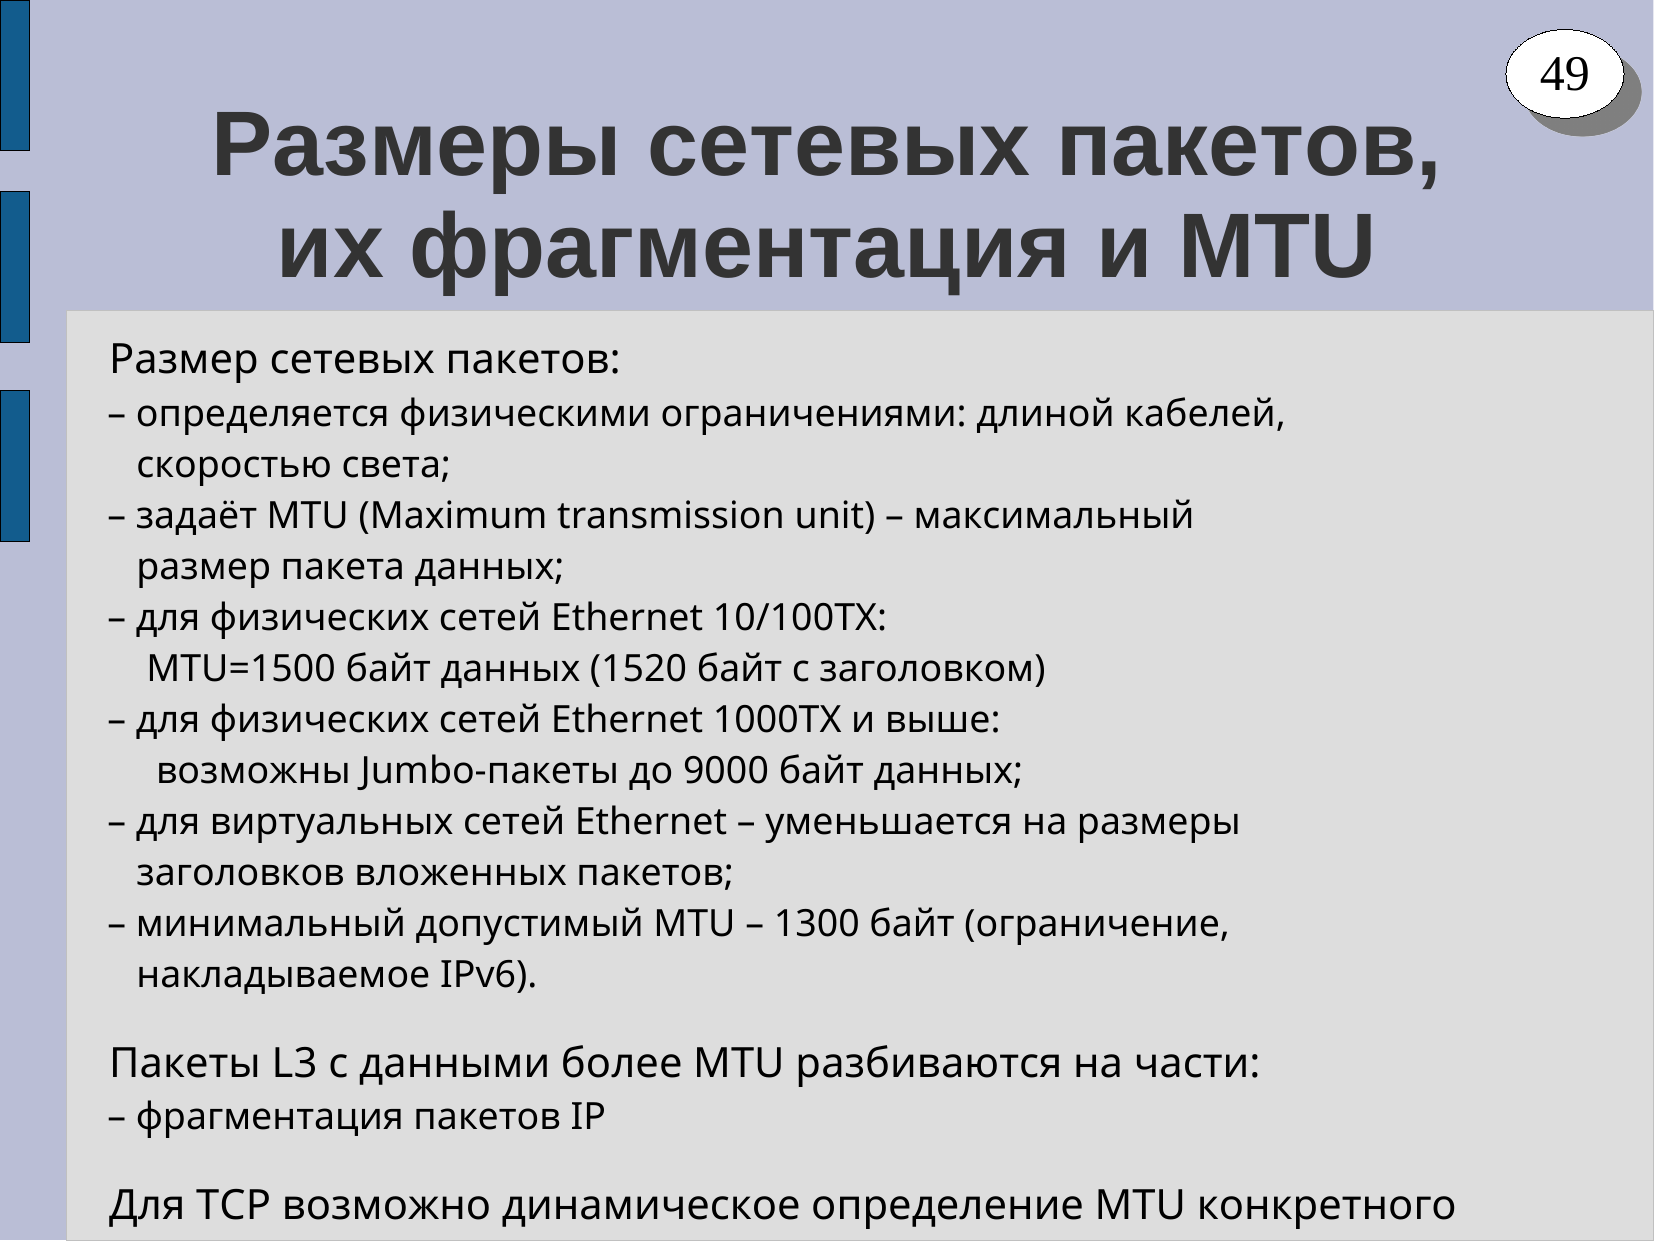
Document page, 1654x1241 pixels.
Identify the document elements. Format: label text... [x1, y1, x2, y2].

text_box 49 [1505, 29, 1625, 119]
text_box Размер сетевых пакетов: – определяется физическими ограничениями: длиной кабелей, скоростью света; – задаёт MTU (Maximum transmission unit) – максимальный размер пакета данных; – для физических сетей Ethernet 10/100TX: MTU=1500 байт данных (1520 байт с заголовком) – для физических сетей Ethernet 1000TX и выше: возможны Jumbo-пакеты до 9000 байт данных; – для виртуальных сетей Ethernet – уменьшается на размеры заголовков вложенных пакетов; – минимальный допустимый MTU – 1300 байт (ограничение, накладываемое IPv6). Пакеты L3 с данными более MTU разбиваются на части: – фрагментация пакетов IP Для TCP возможно динамическое определение MTU конкретного соединения (PMTU, Path MTU) в каждую из сторон – при работающих соответствующих запросах ICMP. [94, 329, 1628, 1241]
title Размеры сетевых пакетов, их фрагментация и MTU [121, 91, 1534, 299]
